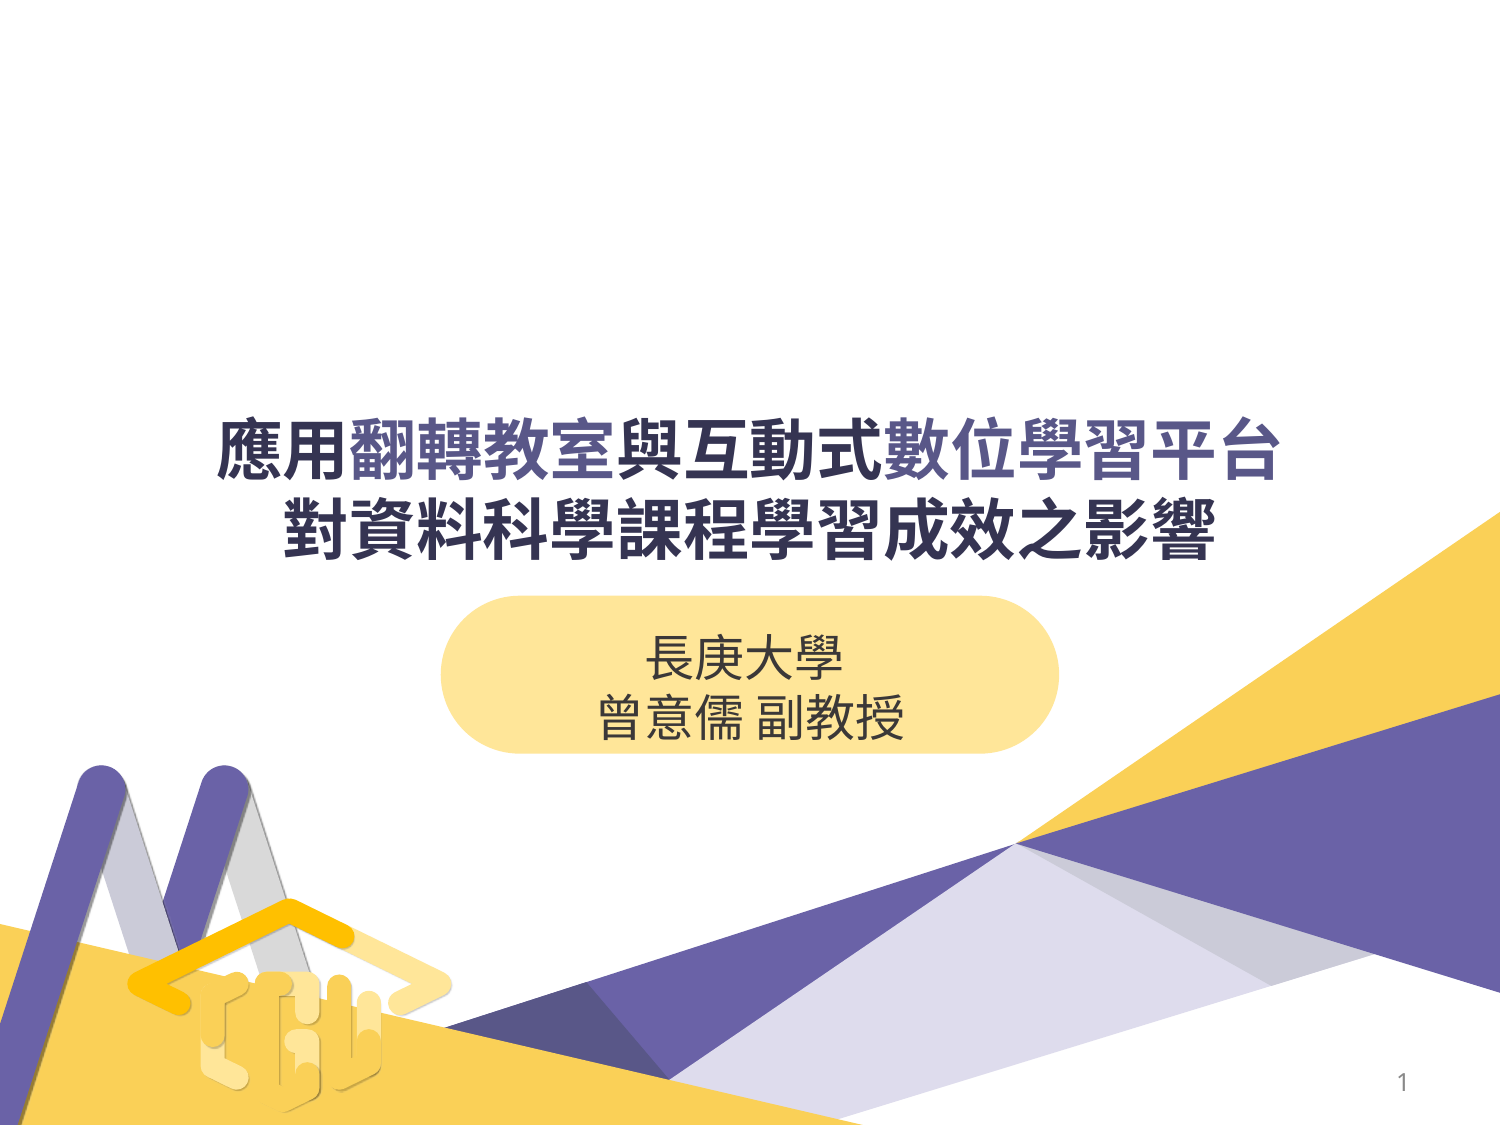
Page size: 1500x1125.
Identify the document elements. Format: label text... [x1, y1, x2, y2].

text_box 長庚大學 曾意儒 副教授 [440, 595, 1060, 754]
text_box 1 [1381, 1053, 1477, 1114]
title 應用翻轉教室與互動式數位學習平台 對資料科學課程學習成效之影響 [187, 184, 1313, 576]
